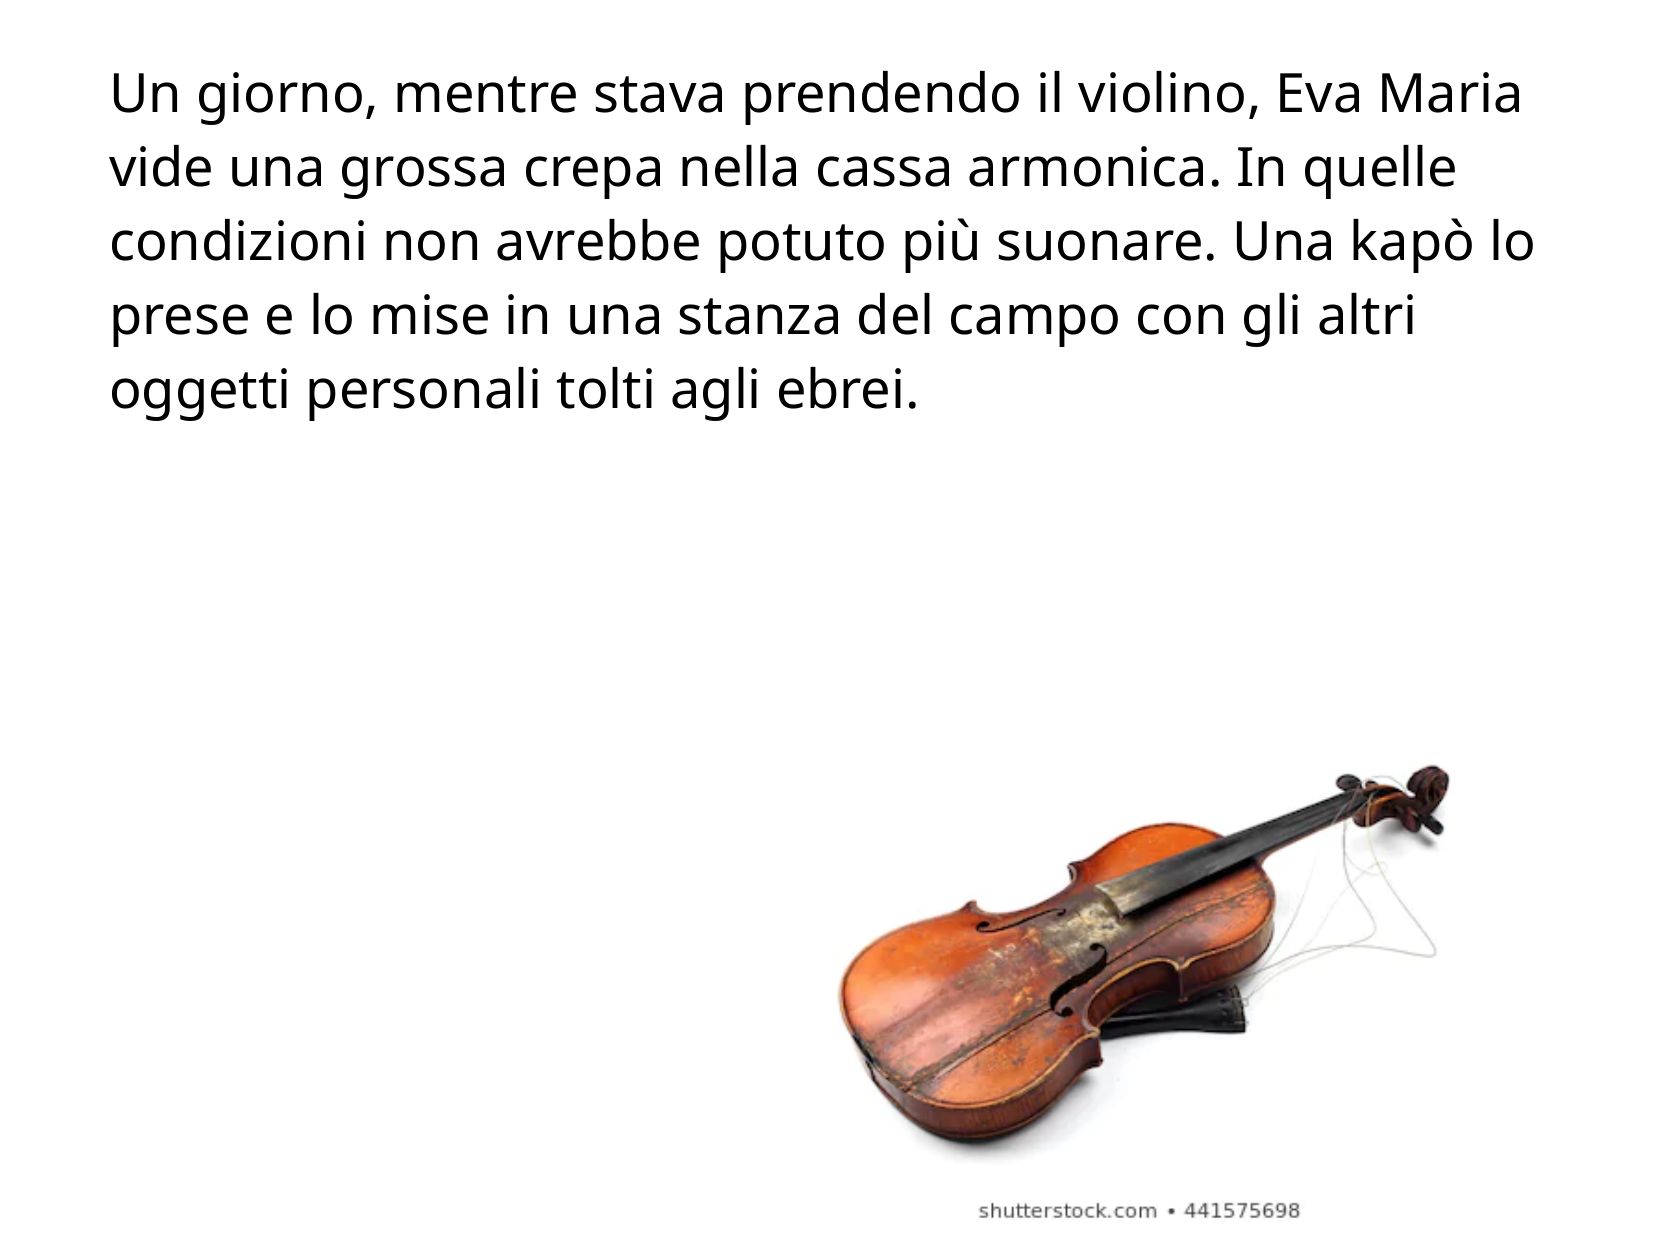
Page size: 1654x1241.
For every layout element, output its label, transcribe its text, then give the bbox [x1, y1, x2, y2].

text_box Un giorno, mentre stava prendendo il violino, Eva Maria vide una grossa crepa nella cassa armonica. In quelle condizioni non avrebbe potuto più suonare. Una kapò lo prese e lo mise in una stanza del campo con gli altri oggetti personali tolti agli ebrei. [94, 47, 1554, 314]
picture [779, 720, 1501, 1229]
